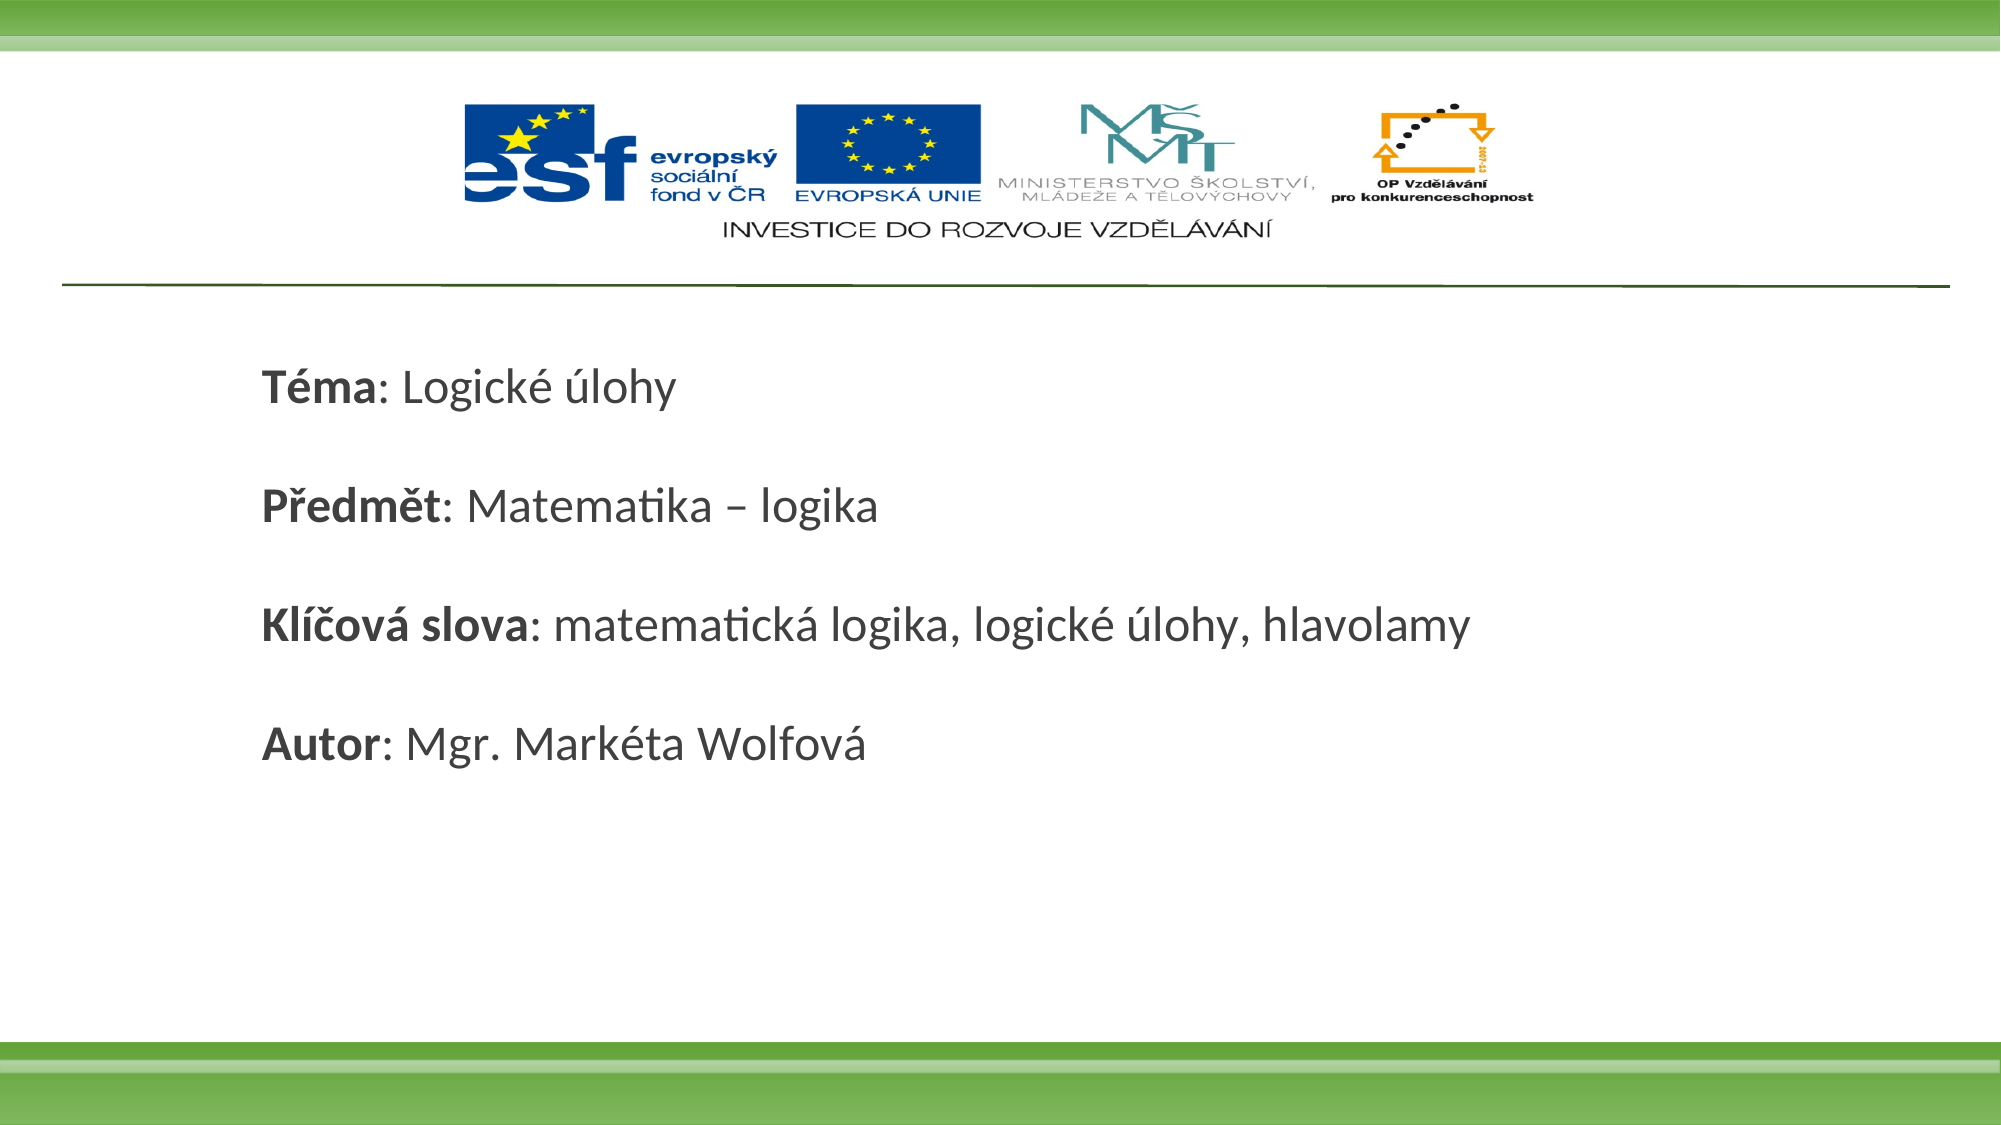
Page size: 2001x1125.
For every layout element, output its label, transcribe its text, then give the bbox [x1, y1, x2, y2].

picture [0, 1058, 2001, 1075]
text_box Téma: Logické úlohy Předmět: Matematika – logika Klíčová slova: matematická logika, logické úlohy, hlavolamy Autor: Mgr. Markéta Wolfová [261, 315, 1751, 766]
picture [0, 34, 2001, 53]
picture [407, 73, 1606, 262]
